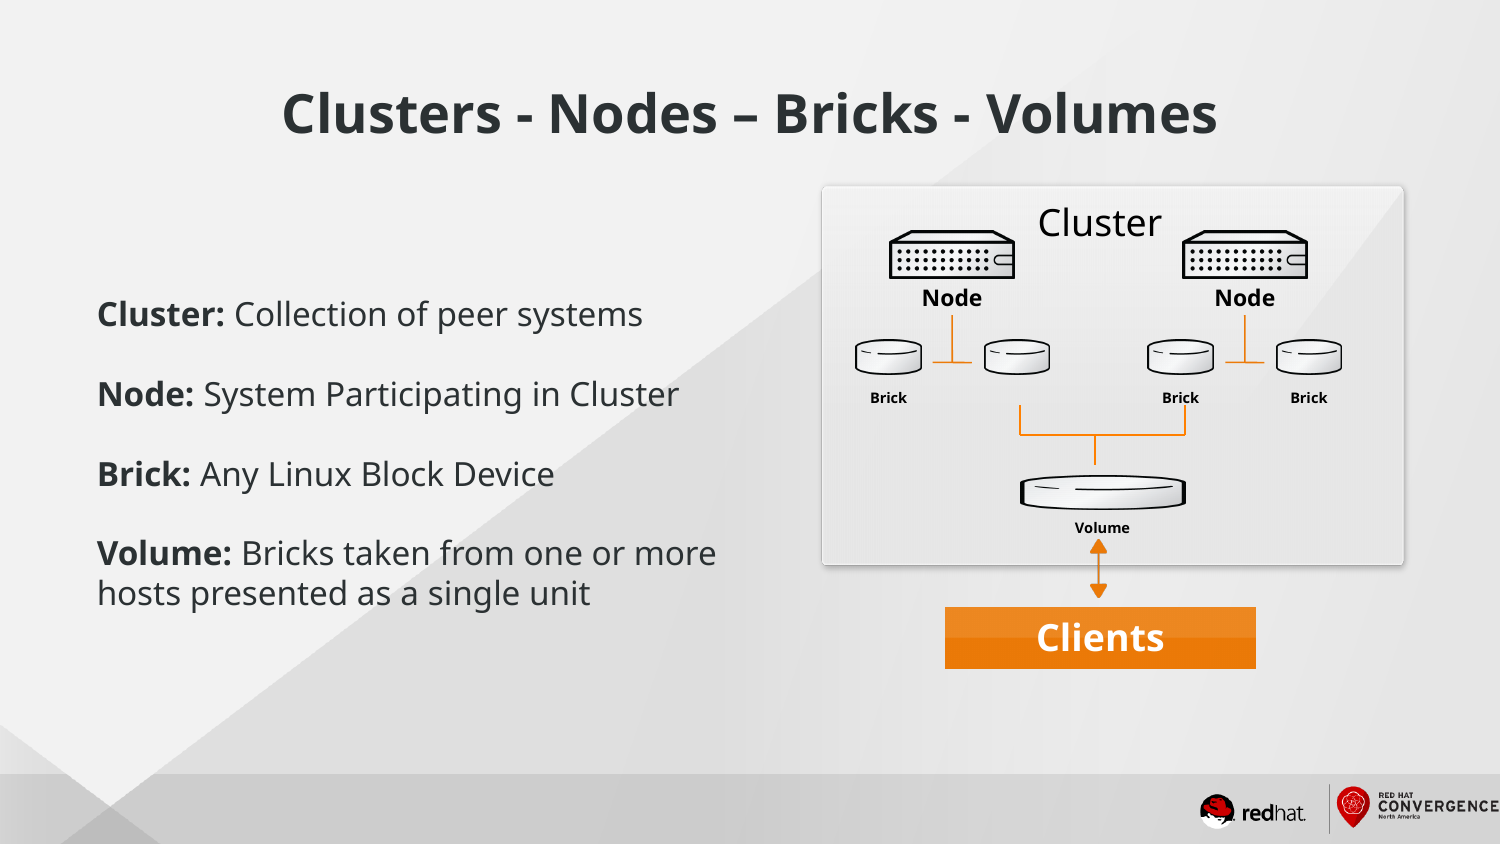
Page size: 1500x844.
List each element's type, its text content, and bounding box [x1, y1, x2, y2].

text_box Clients [945, 606, 1256, 668]
text_box Node [1177, 282, 1312, 312]
text_box Brick [1266, 379, 1352, 415]
text_box Brick [1137, 379, 1224, 415]
picture [0, 0, 1500, 844]
title Clusters - Nodes – Bricks - Volumes [51, 64, 1449, 159]
text_box Node [885, 282, 1020, 312]
text_box Volume [1020, 511, 1186, 545]
list Cluster: Collection of peer systems Node: System Participating in Cluster Brick: Any Linux Block Device Volume: Bricks taken from one or more hosts presented as a single unit [81, 277, 766, 751]
text_box Brick [845, 379, 932, 415]
